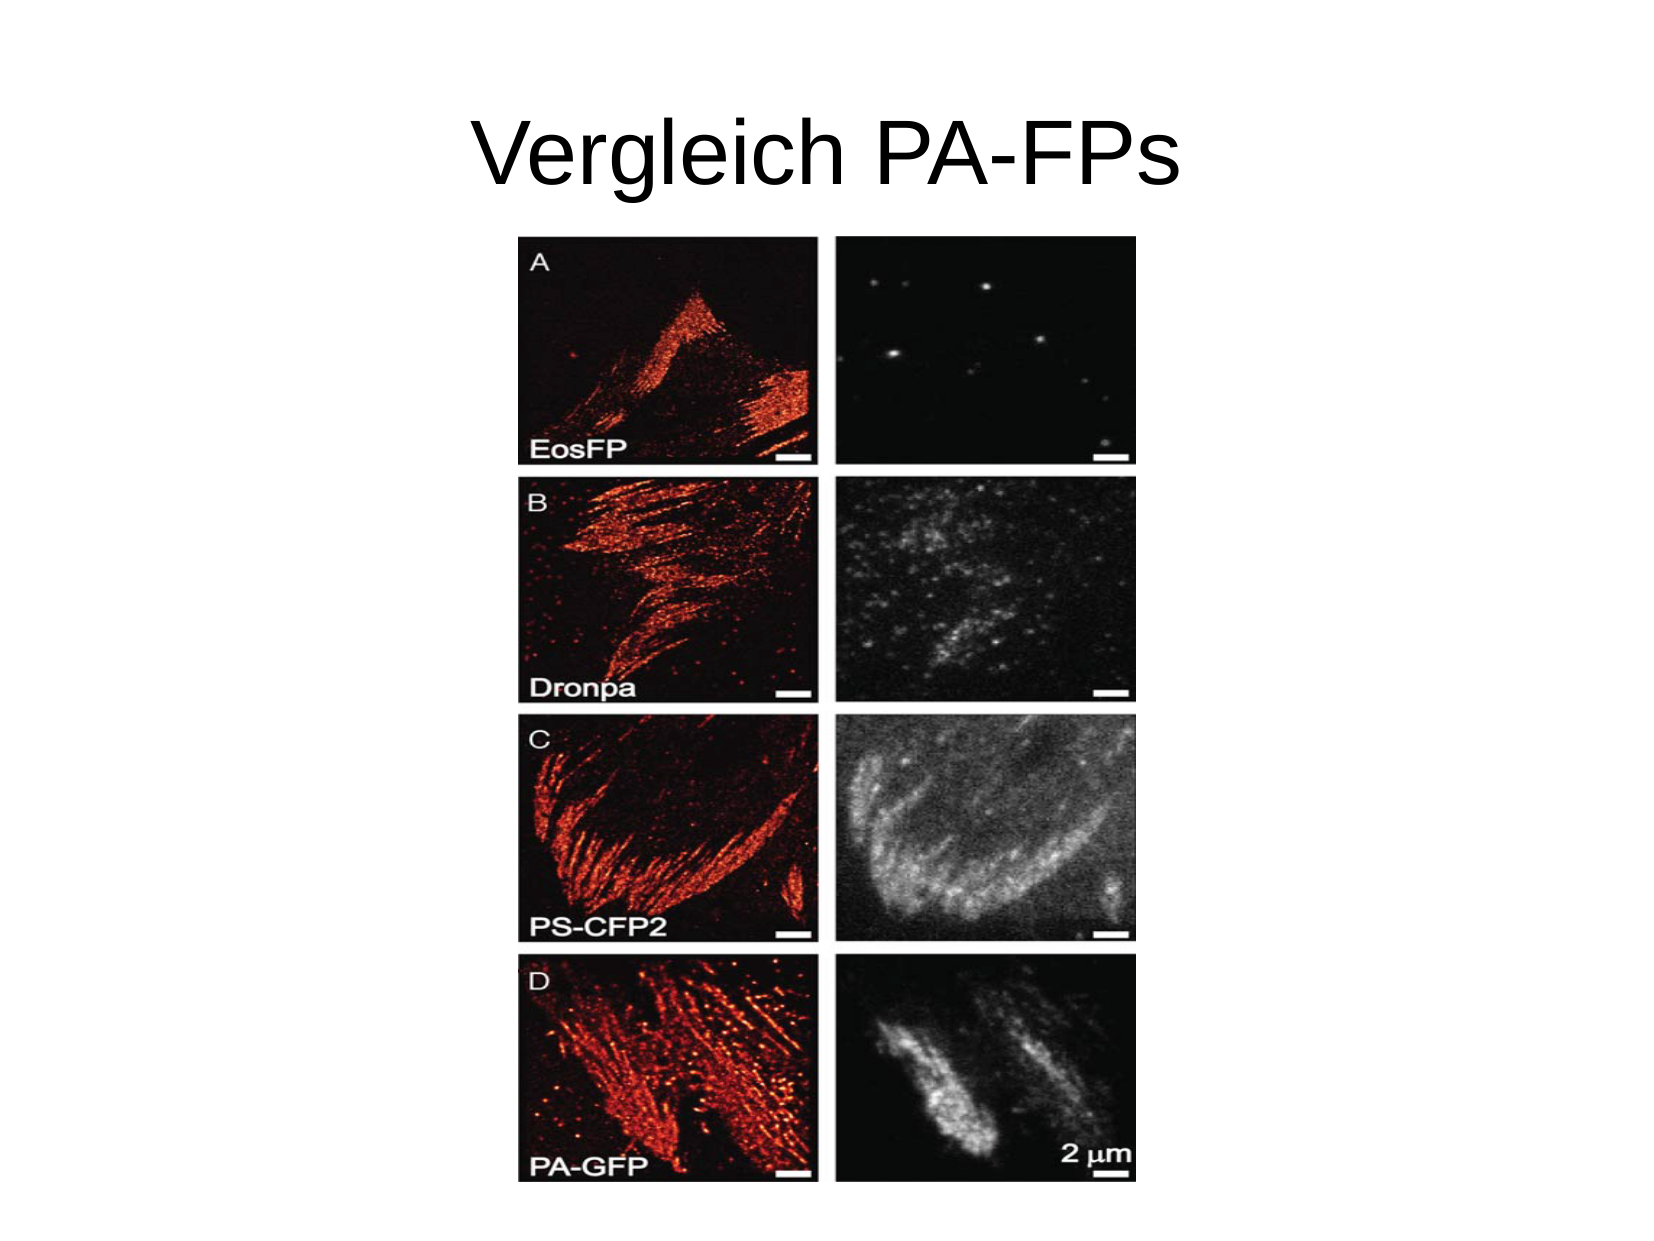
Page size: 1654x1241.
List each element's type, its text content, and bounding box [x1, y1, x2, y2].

picture [518, 236, 1136, 1182]
title Vergleich PA-FPs [82, 49, 1571, 257]
